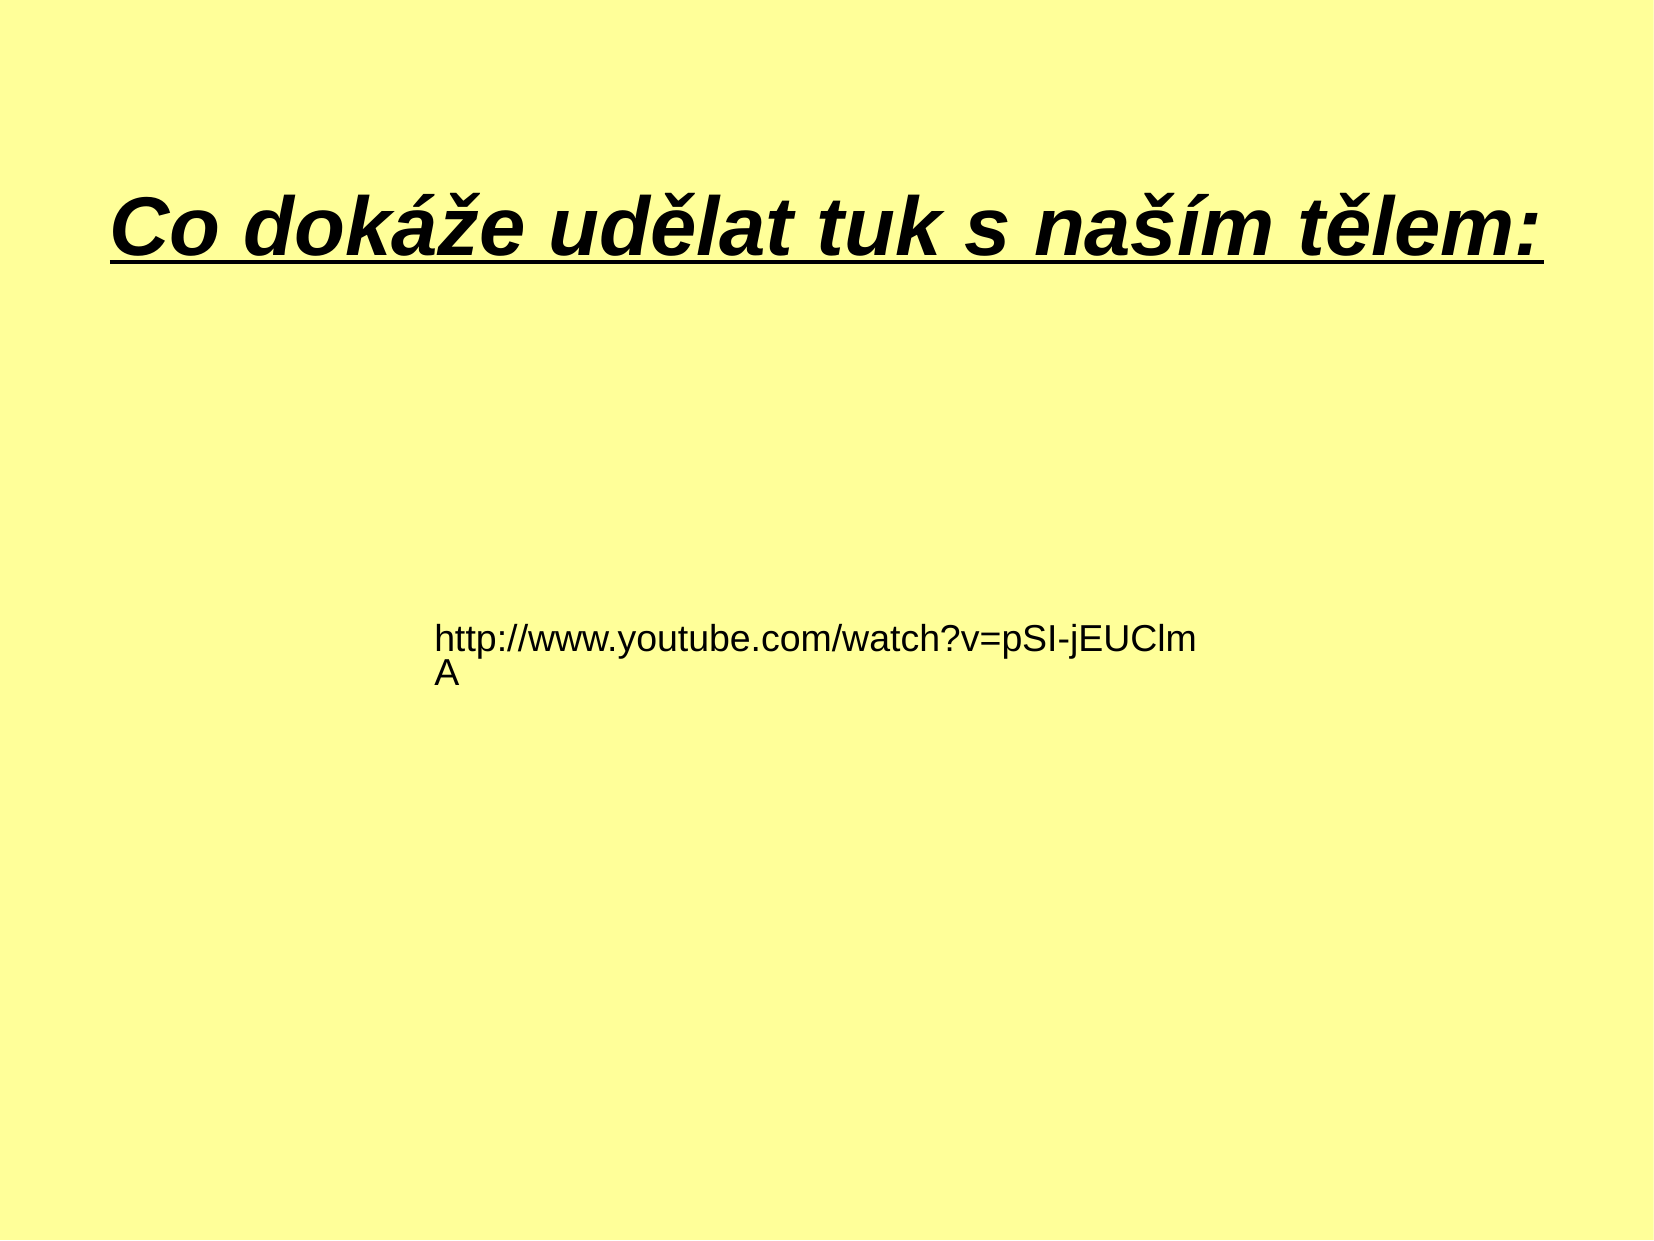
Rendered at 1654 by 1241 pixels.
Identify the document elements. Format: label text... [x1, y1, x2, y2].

title Co dokáže udělat tuk s naším tělem: [82, 118, 1571, 326]
text_box http://www.youtube.com/watch?v=pSI-jEUClmA [419, 609, 1234, 709]
